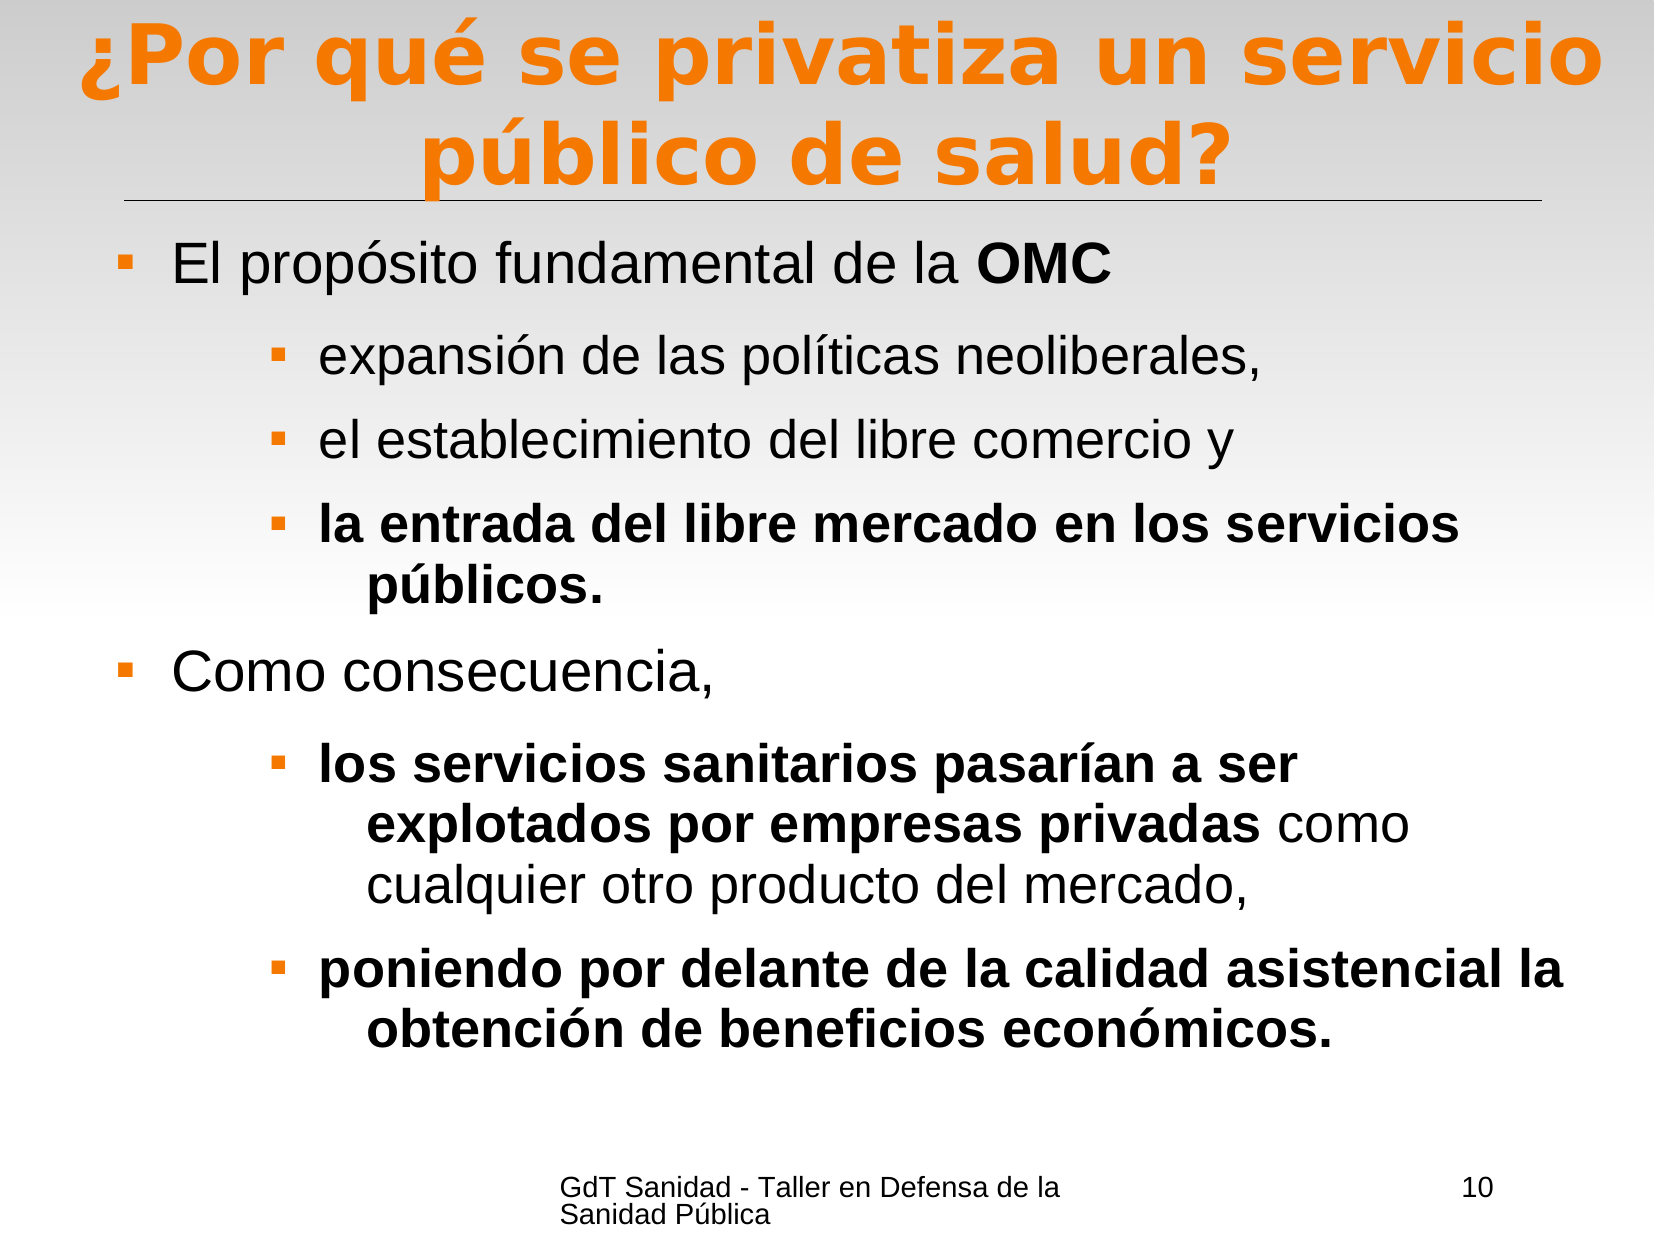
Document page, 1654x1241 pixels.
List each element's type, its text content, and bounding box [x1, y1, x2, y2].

list El propósito fundamental de la OMC expansión de las políticas neoliberales, el establecimiento del libre comercio y la entrada del libre mercado en los servicios públicos. Como consecuencia, los servicios sanitarios pasarían a ser explotados por empresas privadas como cualquier otro producto del mercado, poniendo por delante de la calidad asistencial la obtención de beneficios económicos. [82, 231, 1571, 1155]
title ¿Por qué se privatiza un servicio público de salud? [59, 0, 1625, 210]
